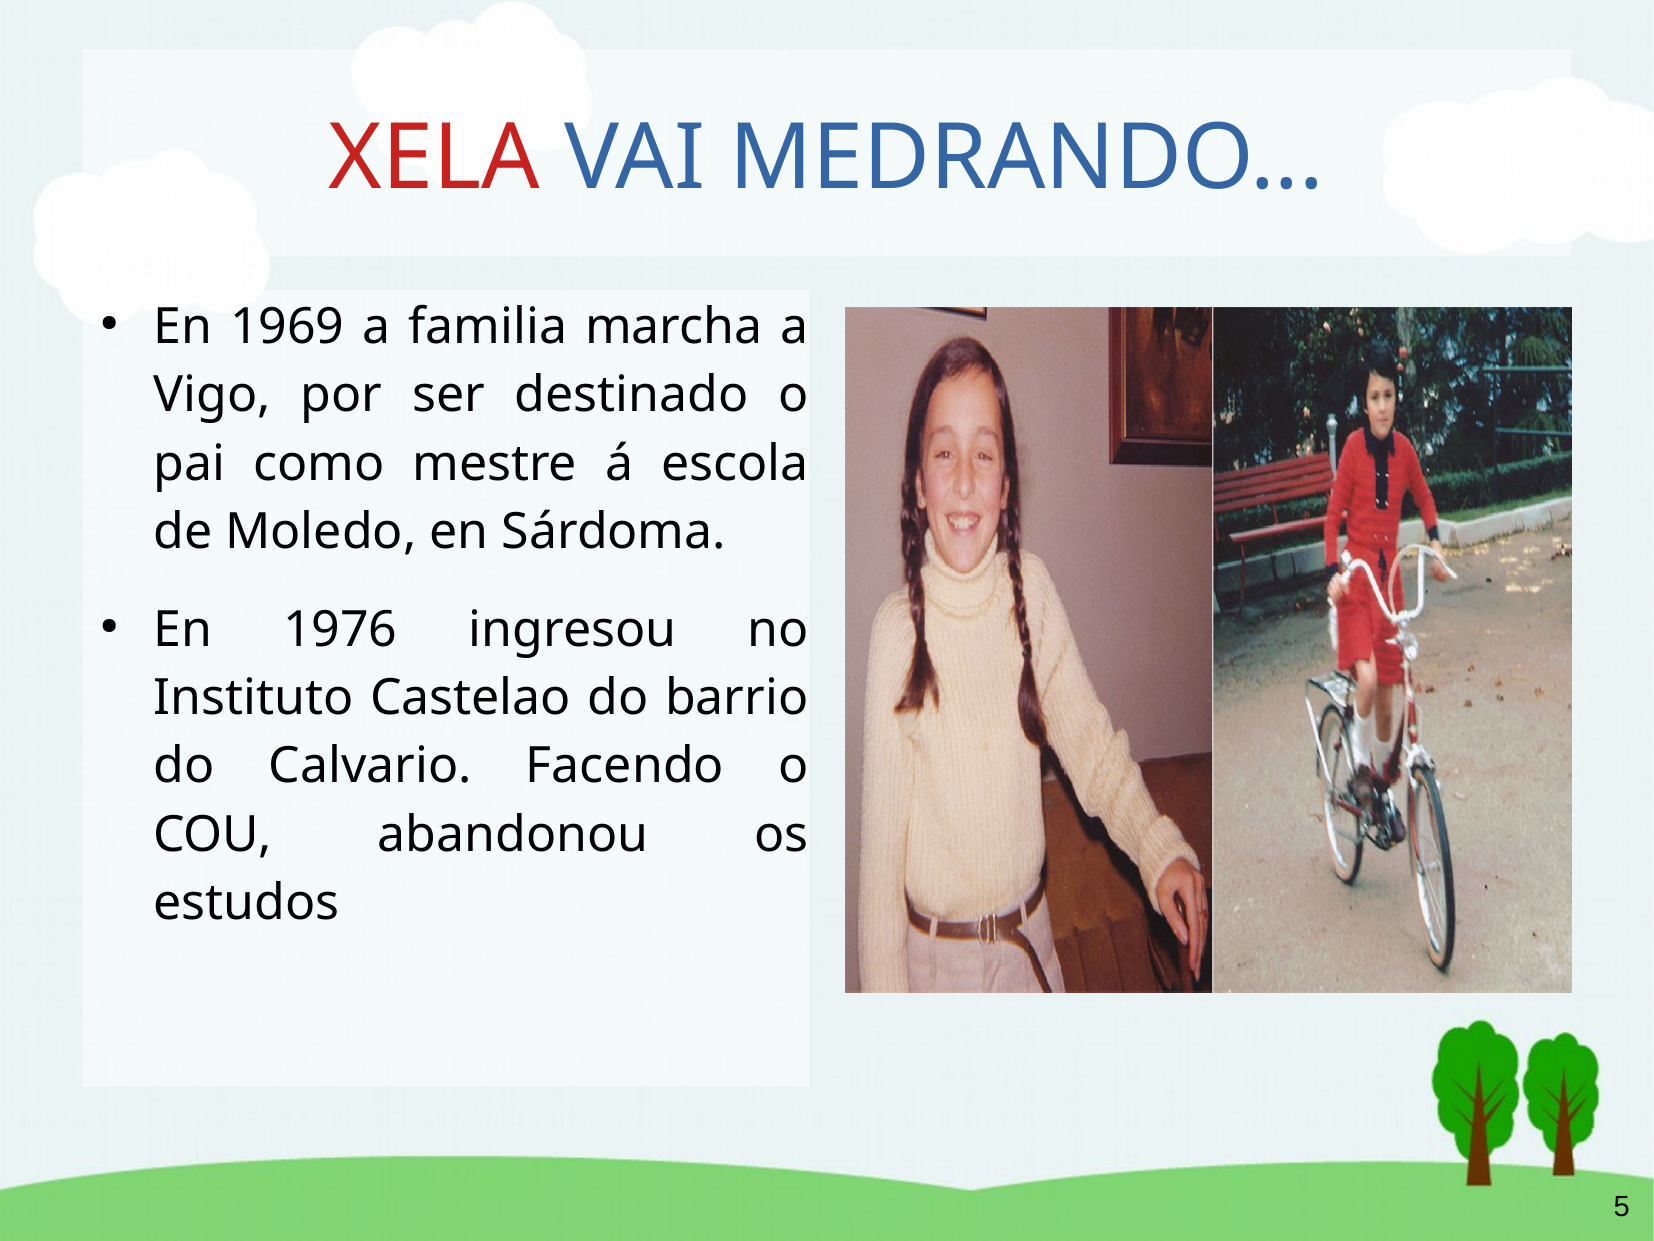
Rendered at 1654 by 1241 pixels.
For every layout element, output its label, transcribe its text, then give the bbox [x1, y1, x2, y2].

list En 1969 a familia marcha a Vigo, por ser destinado o pai como mestre á escola de Moledo, en Sárdoma. En 1976 ingresou no Instituto Castelao do barrio do Calvario. Facendo o COU, abandonou os estudos [82, 290, 809, 1087]
title XELA VAI MEDRANDO... [82, 49, 1571, 257]
picture [0, 0, 1654, 1241]
